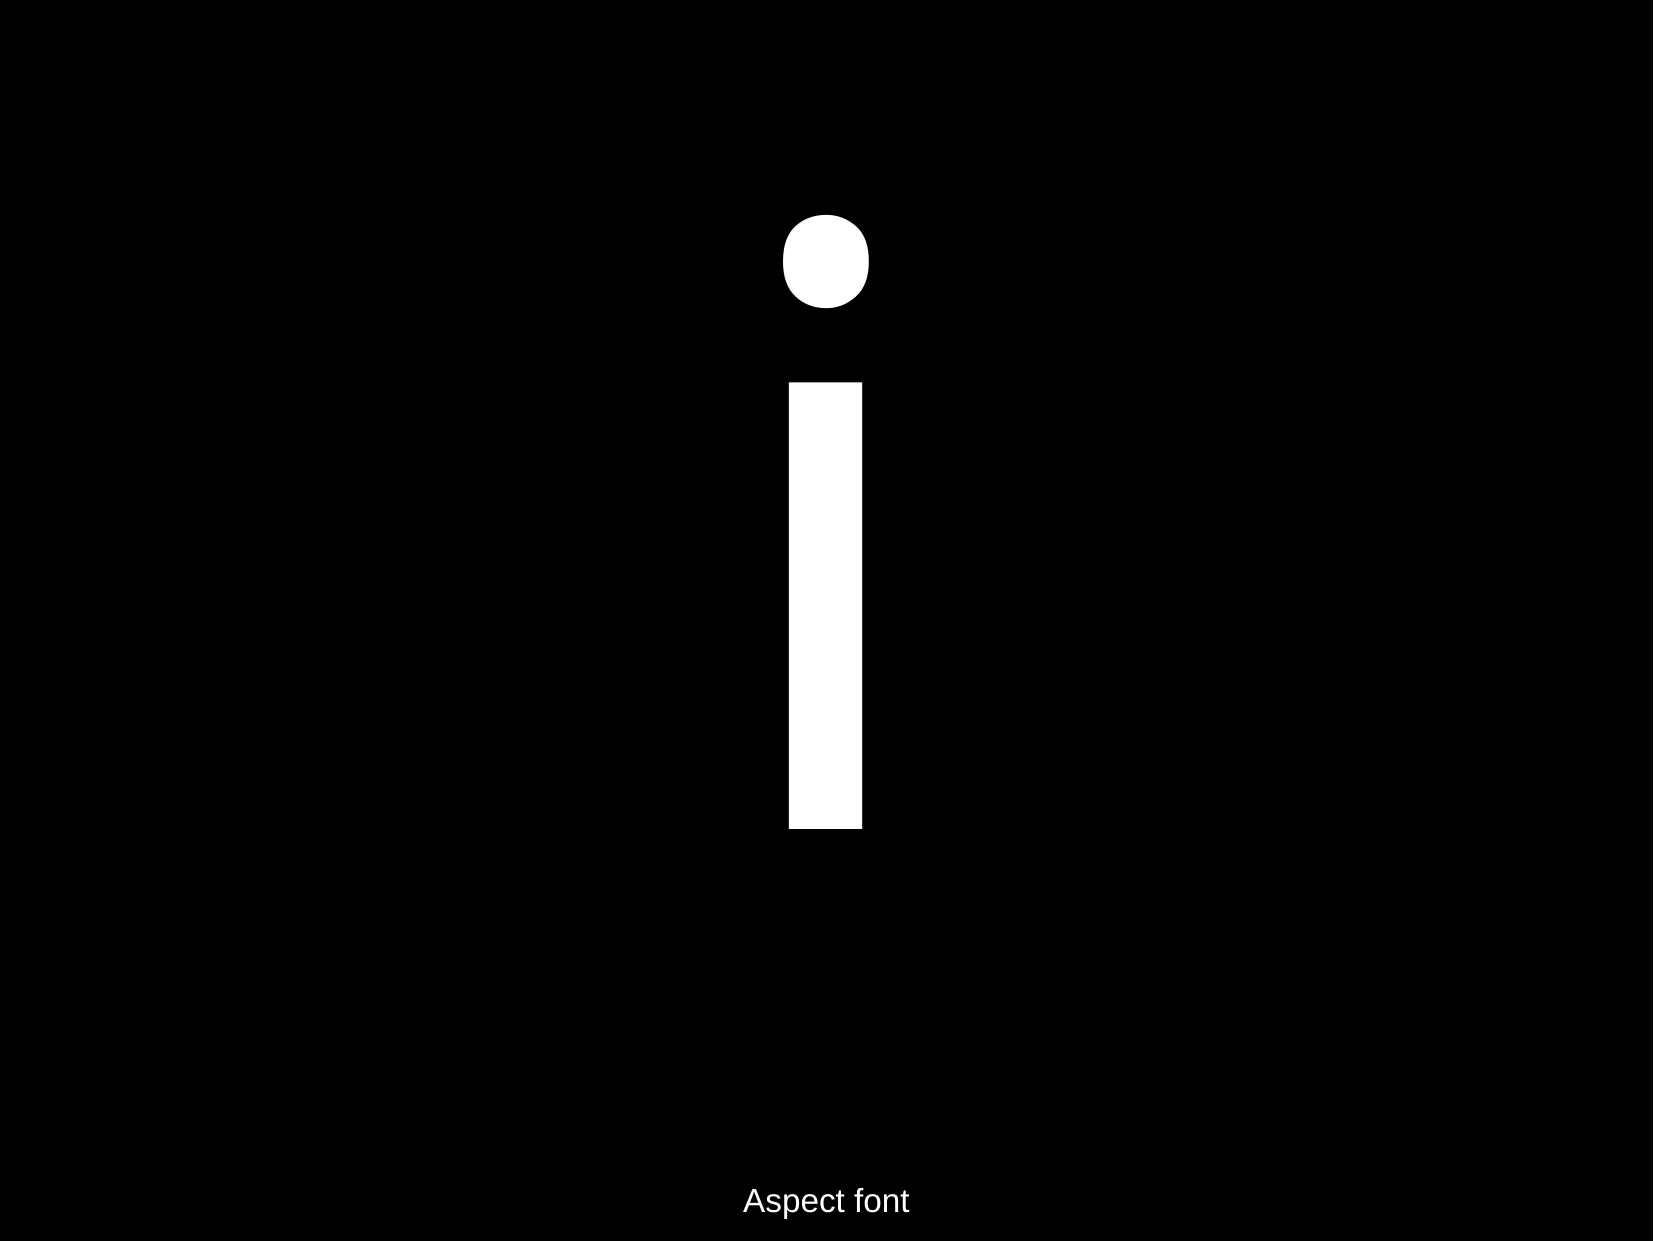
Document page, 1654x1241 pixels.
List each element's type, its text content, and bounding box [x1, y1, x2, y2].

text_box Aspect font [0, 1162, 1653, 1241]
text_box i [394, 0, 1258, 1045]
